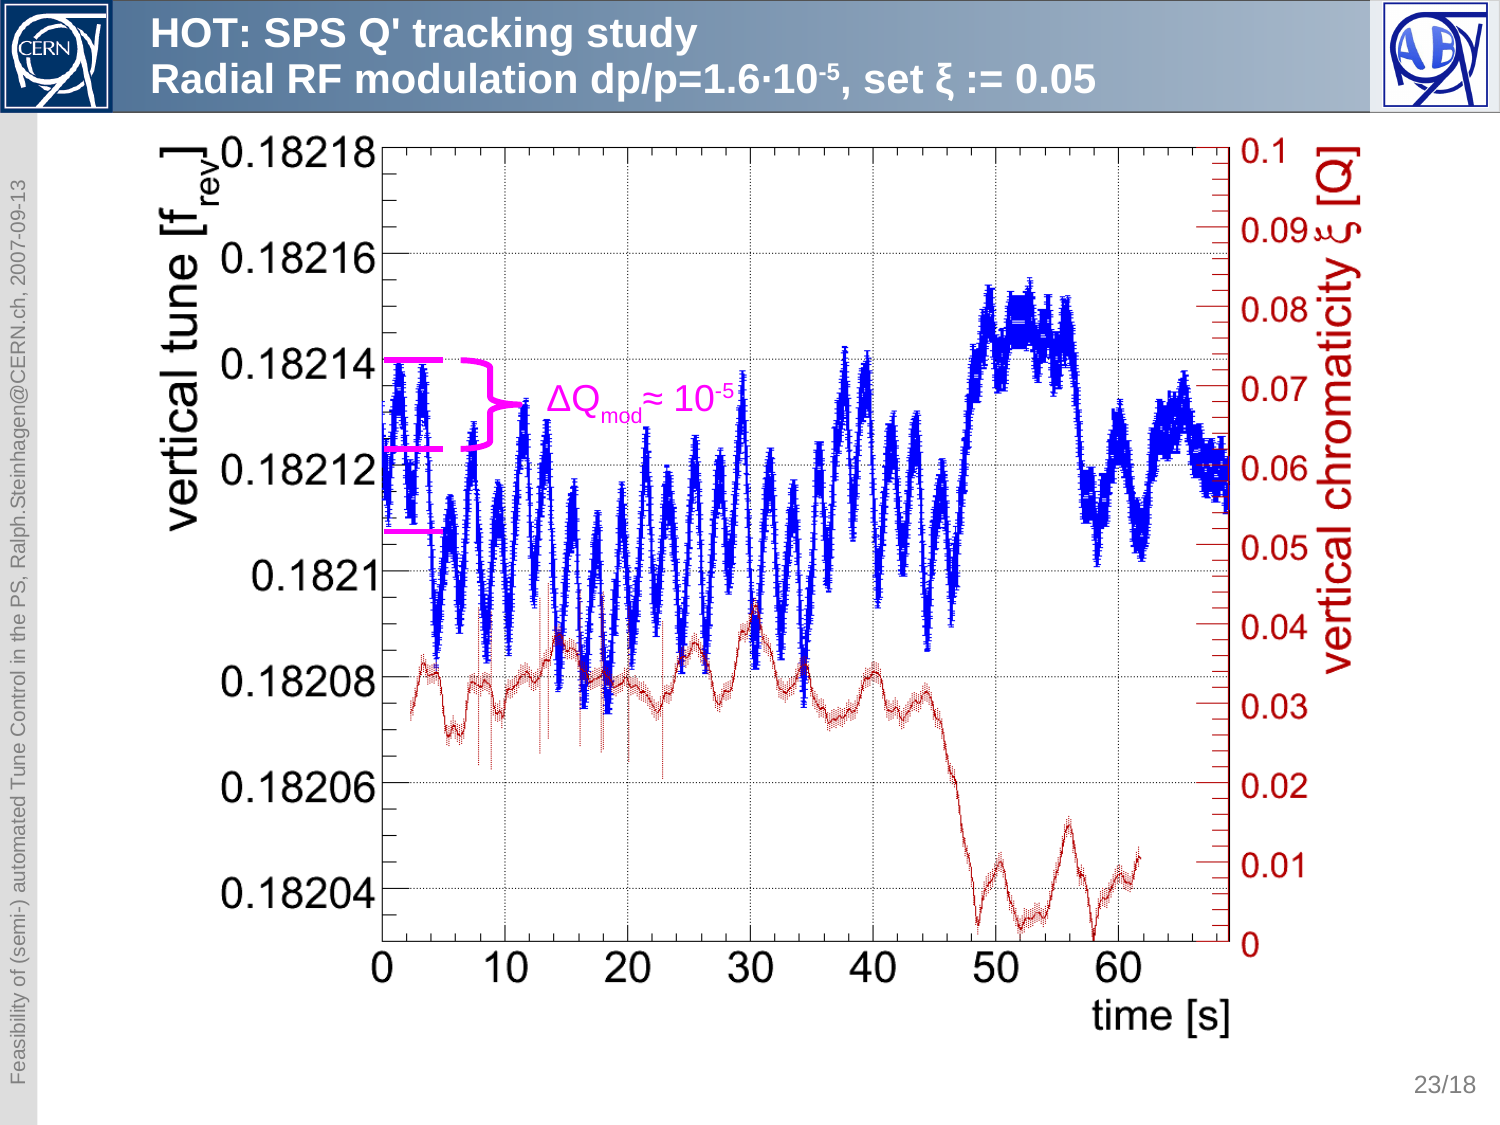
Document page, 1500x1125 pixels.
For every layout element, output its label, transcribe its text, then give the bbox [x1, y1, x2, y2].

picture [129, 129, 1394, 1052]
picture [0, 0, 113, 113]
title HOT: SPS Q' tracking study Radial RF modulation dp/p=1.6∙10-5, set ξ := 0.05 [150, 0, 1201, 113]
text_box ΔQmod≈ 10-5 [531, 369, 748, 436]
picture [1382, 1, 1489, 108]
